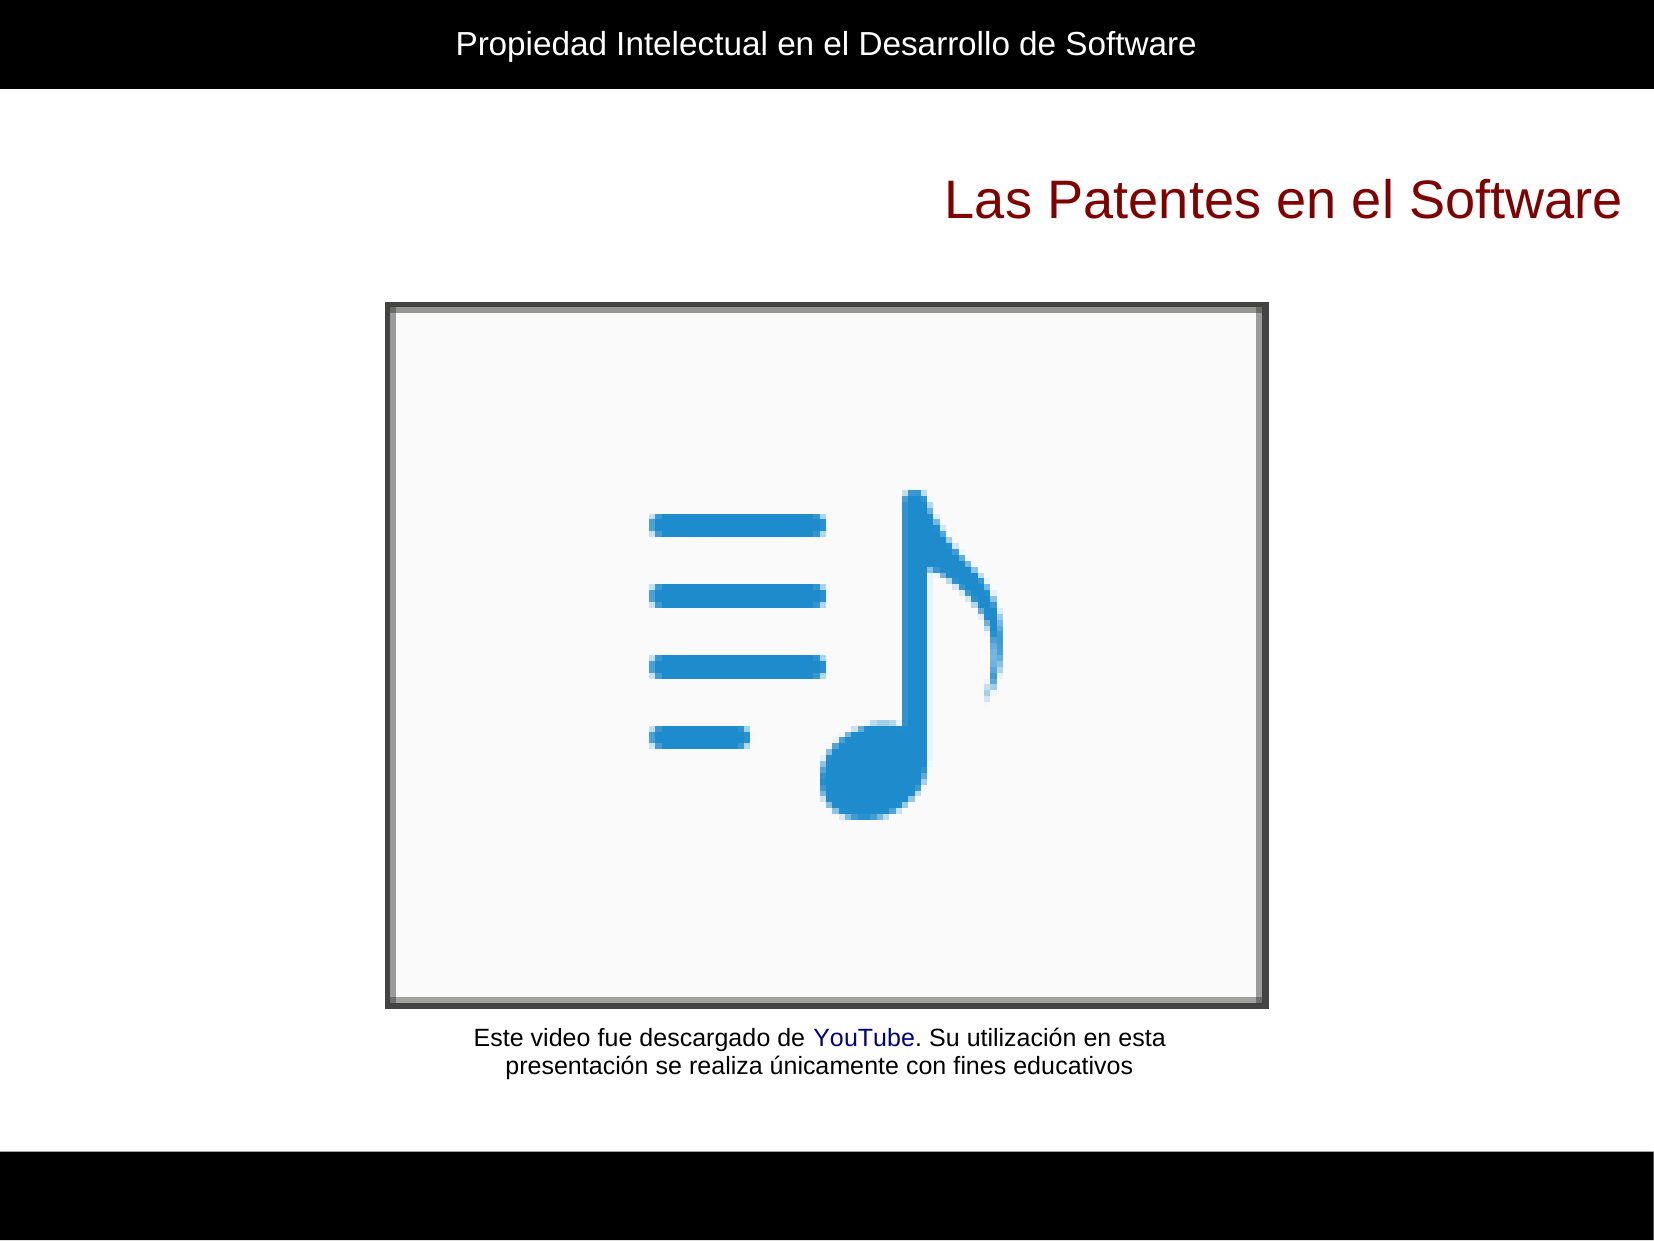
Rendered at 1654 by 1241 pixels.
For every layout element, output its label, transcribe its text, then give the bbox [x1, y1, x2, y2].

text_box [383, 301, 1270, 1010]
text_box Este video fue descargado de YouTube. Su utilización en esta presentación se realiza únicamente con fines educativos [473, 1024, 1180, 1090]
title Las Patentes en el Software [147, 147, 1625, 252]
